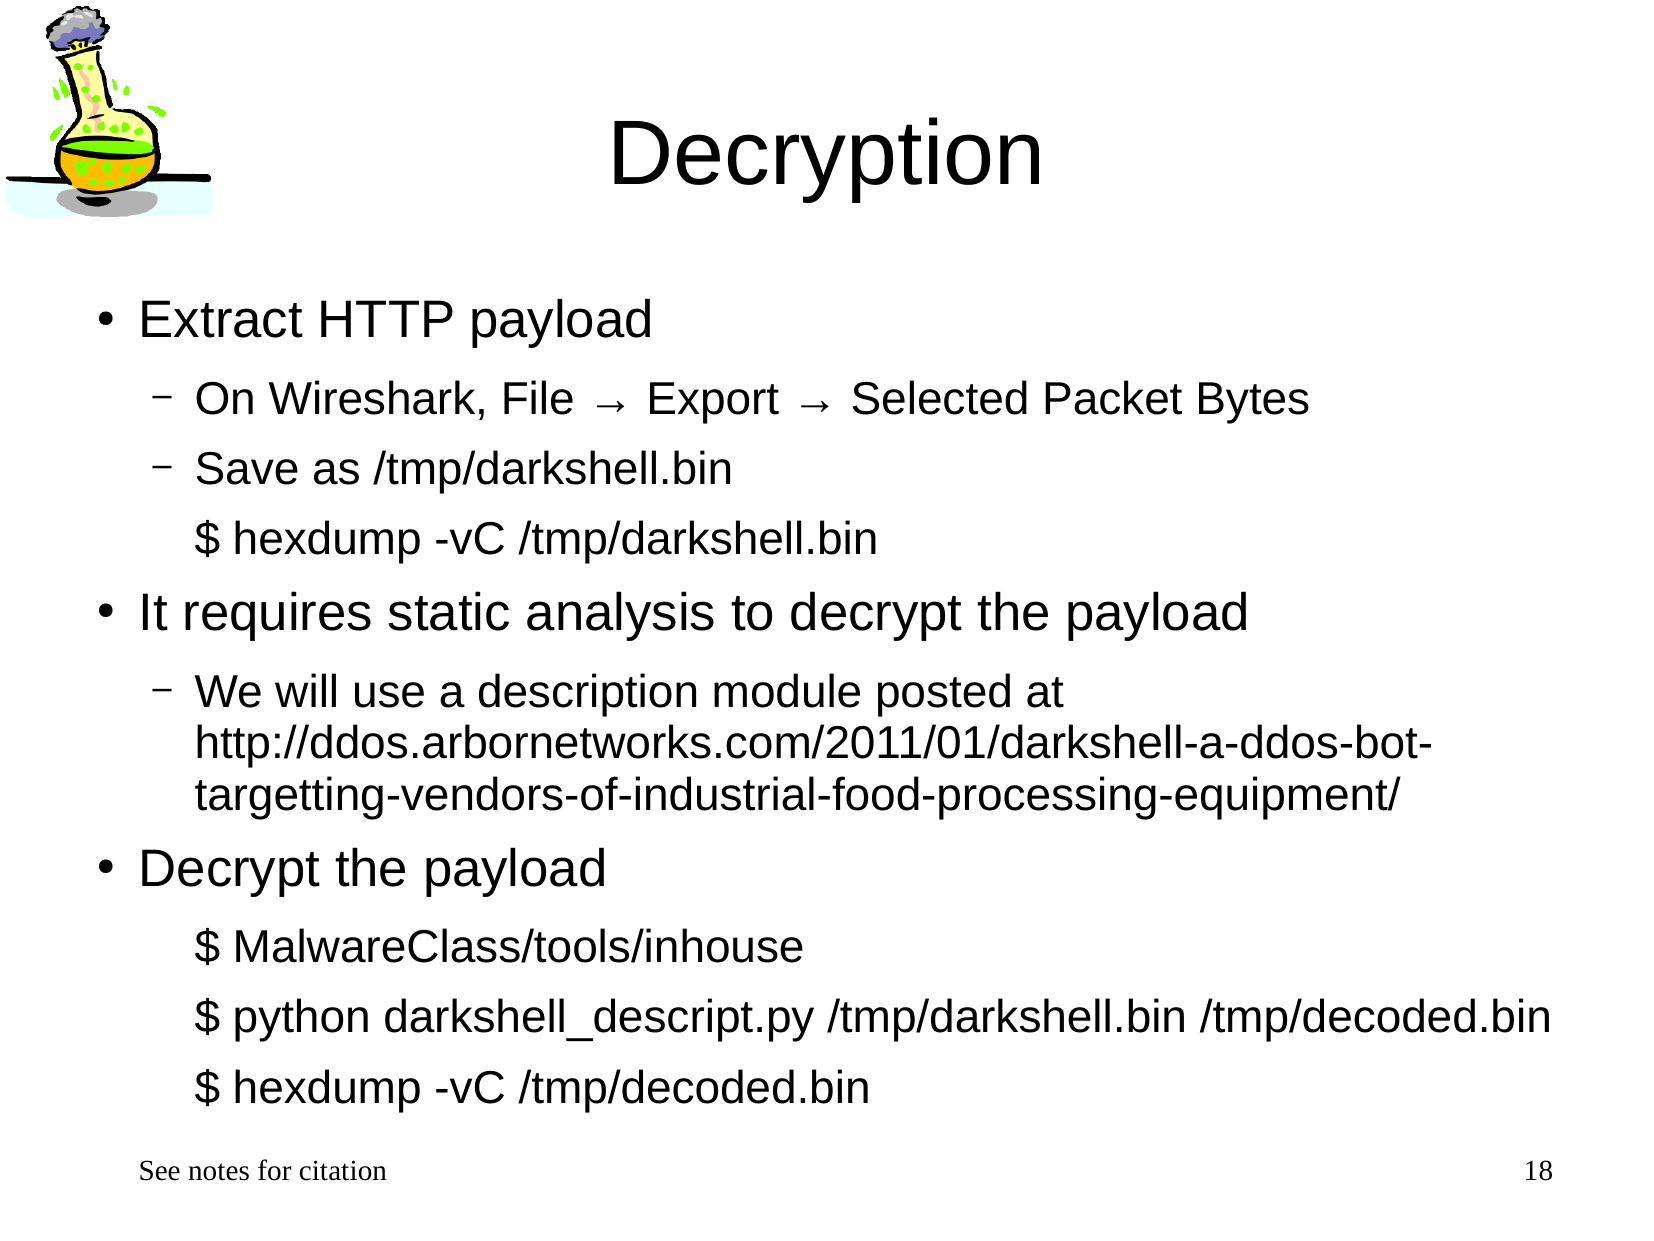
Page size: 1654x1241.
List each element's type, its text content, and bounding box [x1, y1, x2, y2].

list Extract HTTP payload On Wireshark, File → Export → Selected Packet Bytes Save as /tmp/darkshell.bin $ hexdump -vC /tmp/darkshell.bin It requires static analysis to decrypt the payload We will use a description module posted at http://ddos.arbornetworks.com/2011/01/darkshell-a-ddos-bot-targetting-vendors-of-industrial-food-processing-equipment/ Decrypt the payload $ MalwareClass/tools/inhouse $ python darkshell_descript.py /tmp/darkshell.bin /tmp/decoded.bin $ hexdump -vC /tmp/decoded.bin [82, 290, 1576, 1126]
picture [5, 6, 213, 217]
title Decryption [82, 49, 1571, 257]
